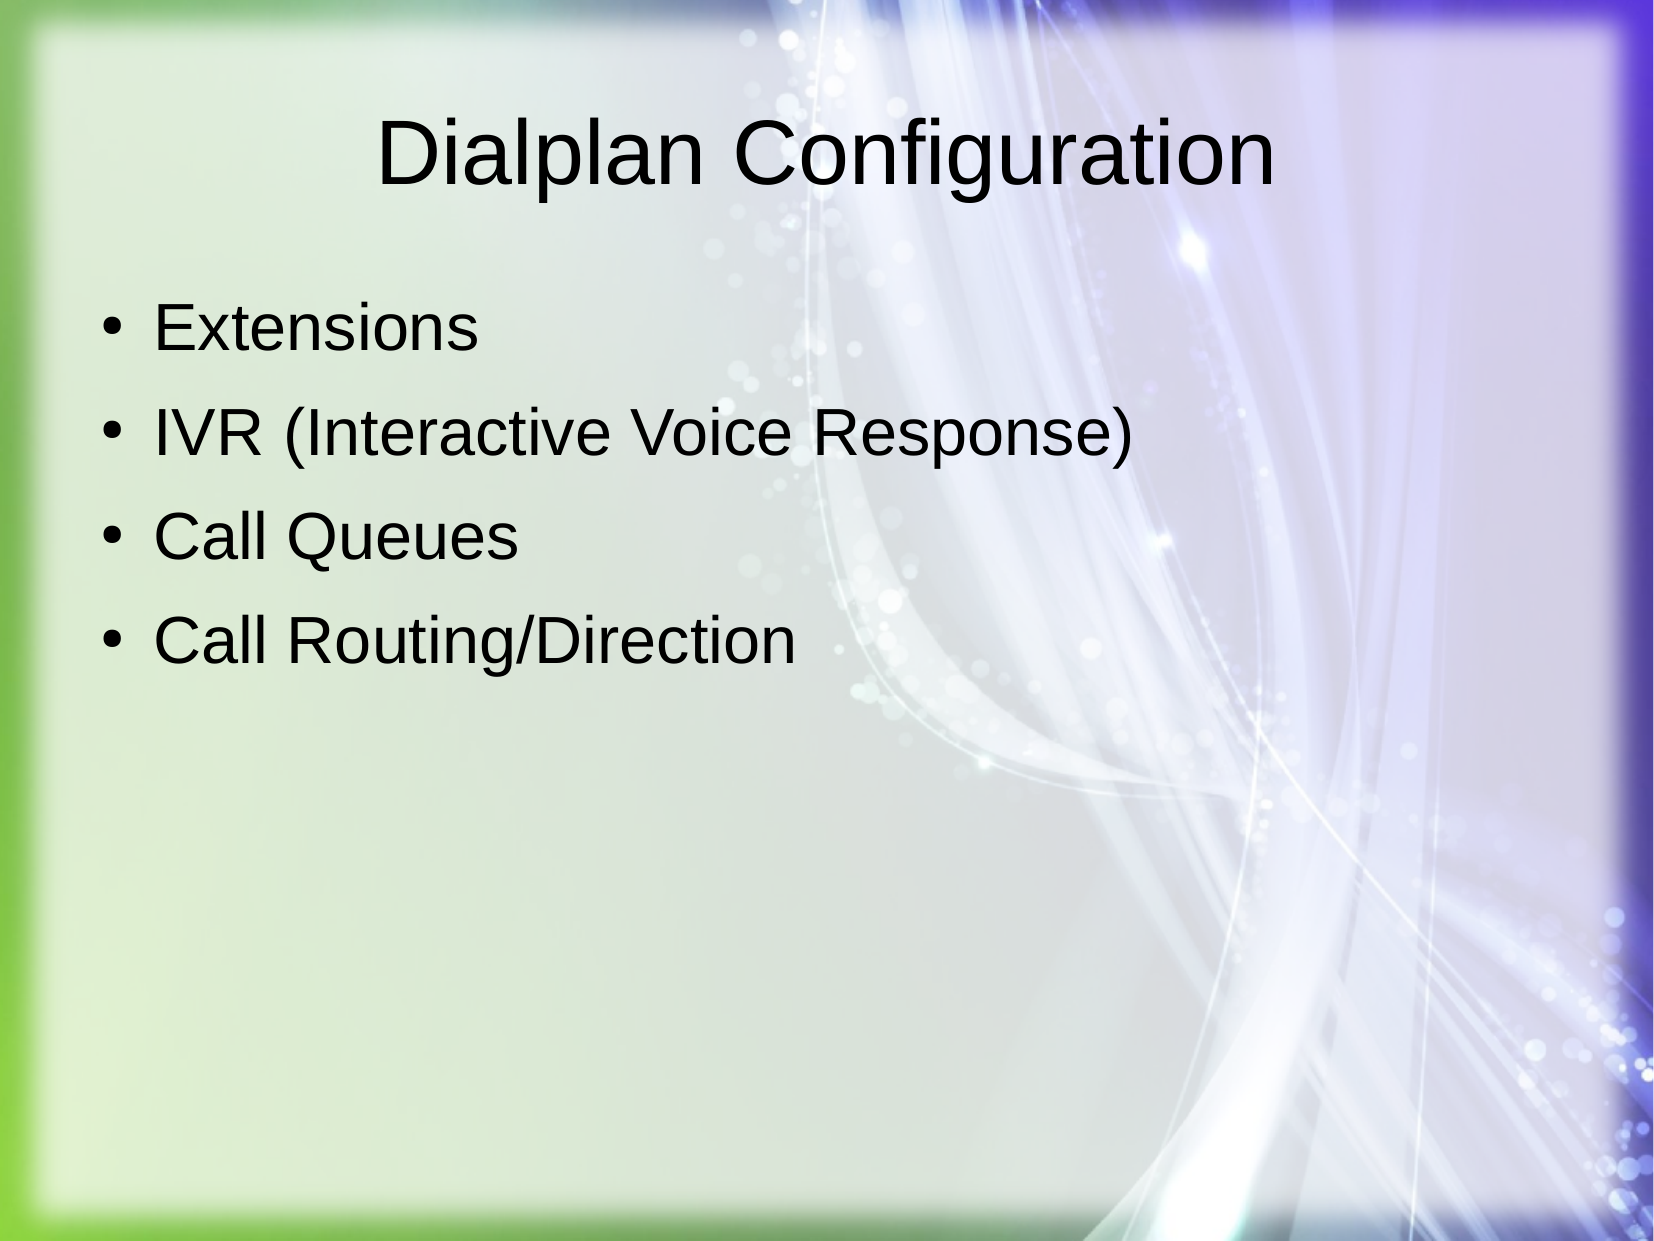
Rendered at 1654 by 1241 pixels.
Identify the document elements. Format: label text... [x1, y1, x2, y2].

list Extensions IVR (Interactive Voice Response) Call Queues Call Routing/Direction [82, 290, 1571, 1109]
title Dialplan Configuration [82, 49, 1571, 257]
picture [0, 0, 1654, 1241]
